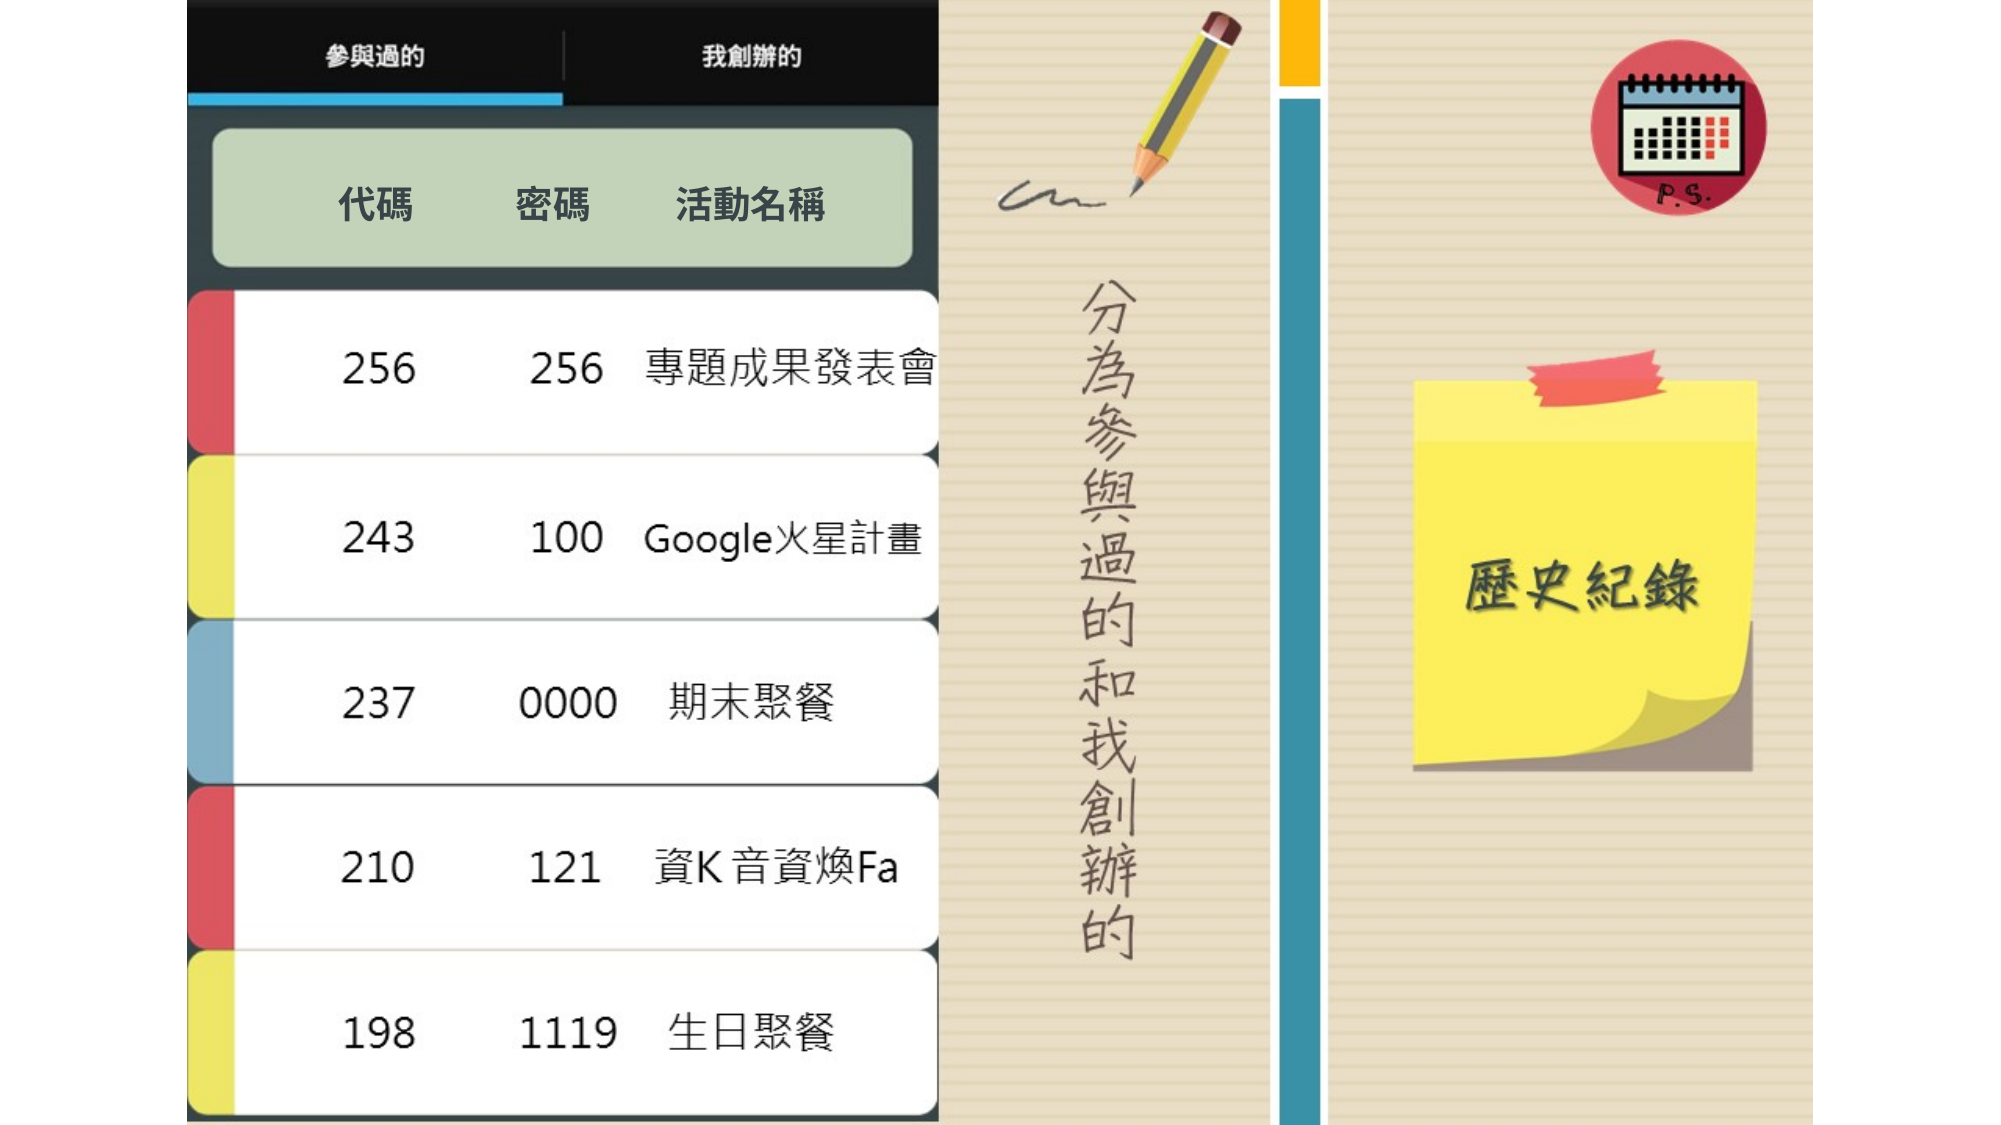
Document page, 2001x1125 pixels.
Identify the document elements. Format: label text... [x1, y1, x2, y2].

picture [187, 0, 1813, 1125]
text_box 代碼 密碼 活動名稱 [241, 151, 869, 257]
